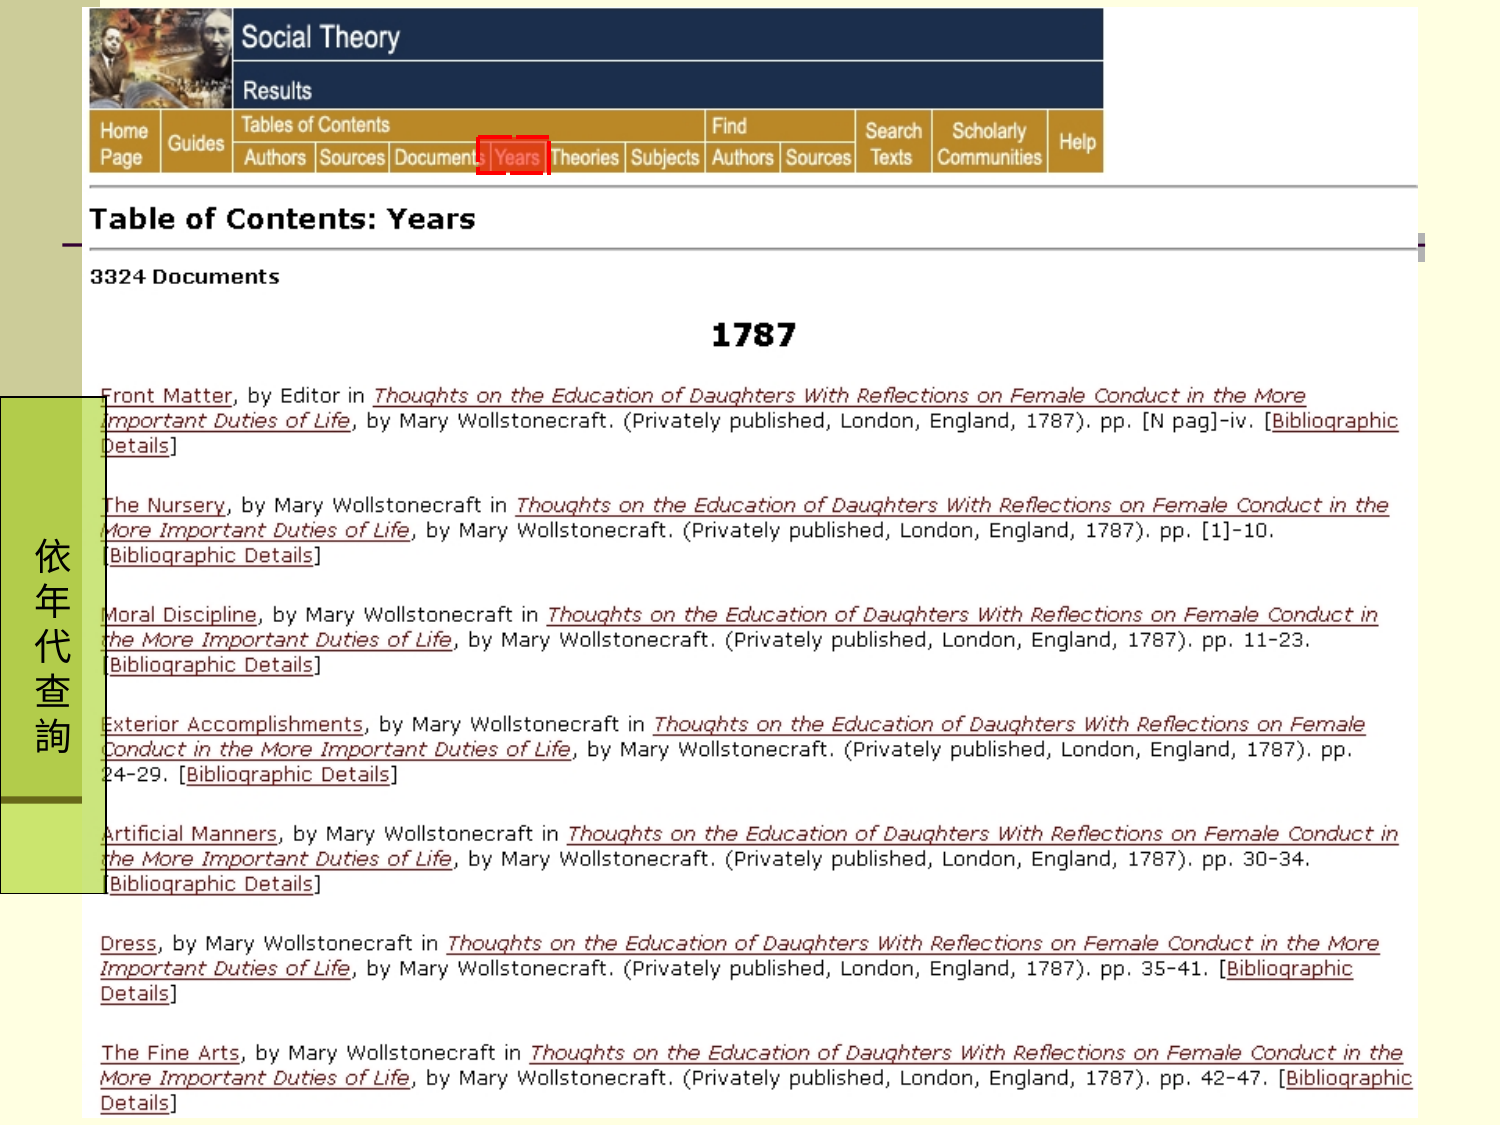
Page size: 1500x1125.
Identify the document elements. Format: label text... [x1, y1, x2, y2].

text_box 依 年 代 查 詢 [0, 397, 106, 893]
picture [82, 7, 1418, 1118]
text_box [478, 137, 549, 173]
